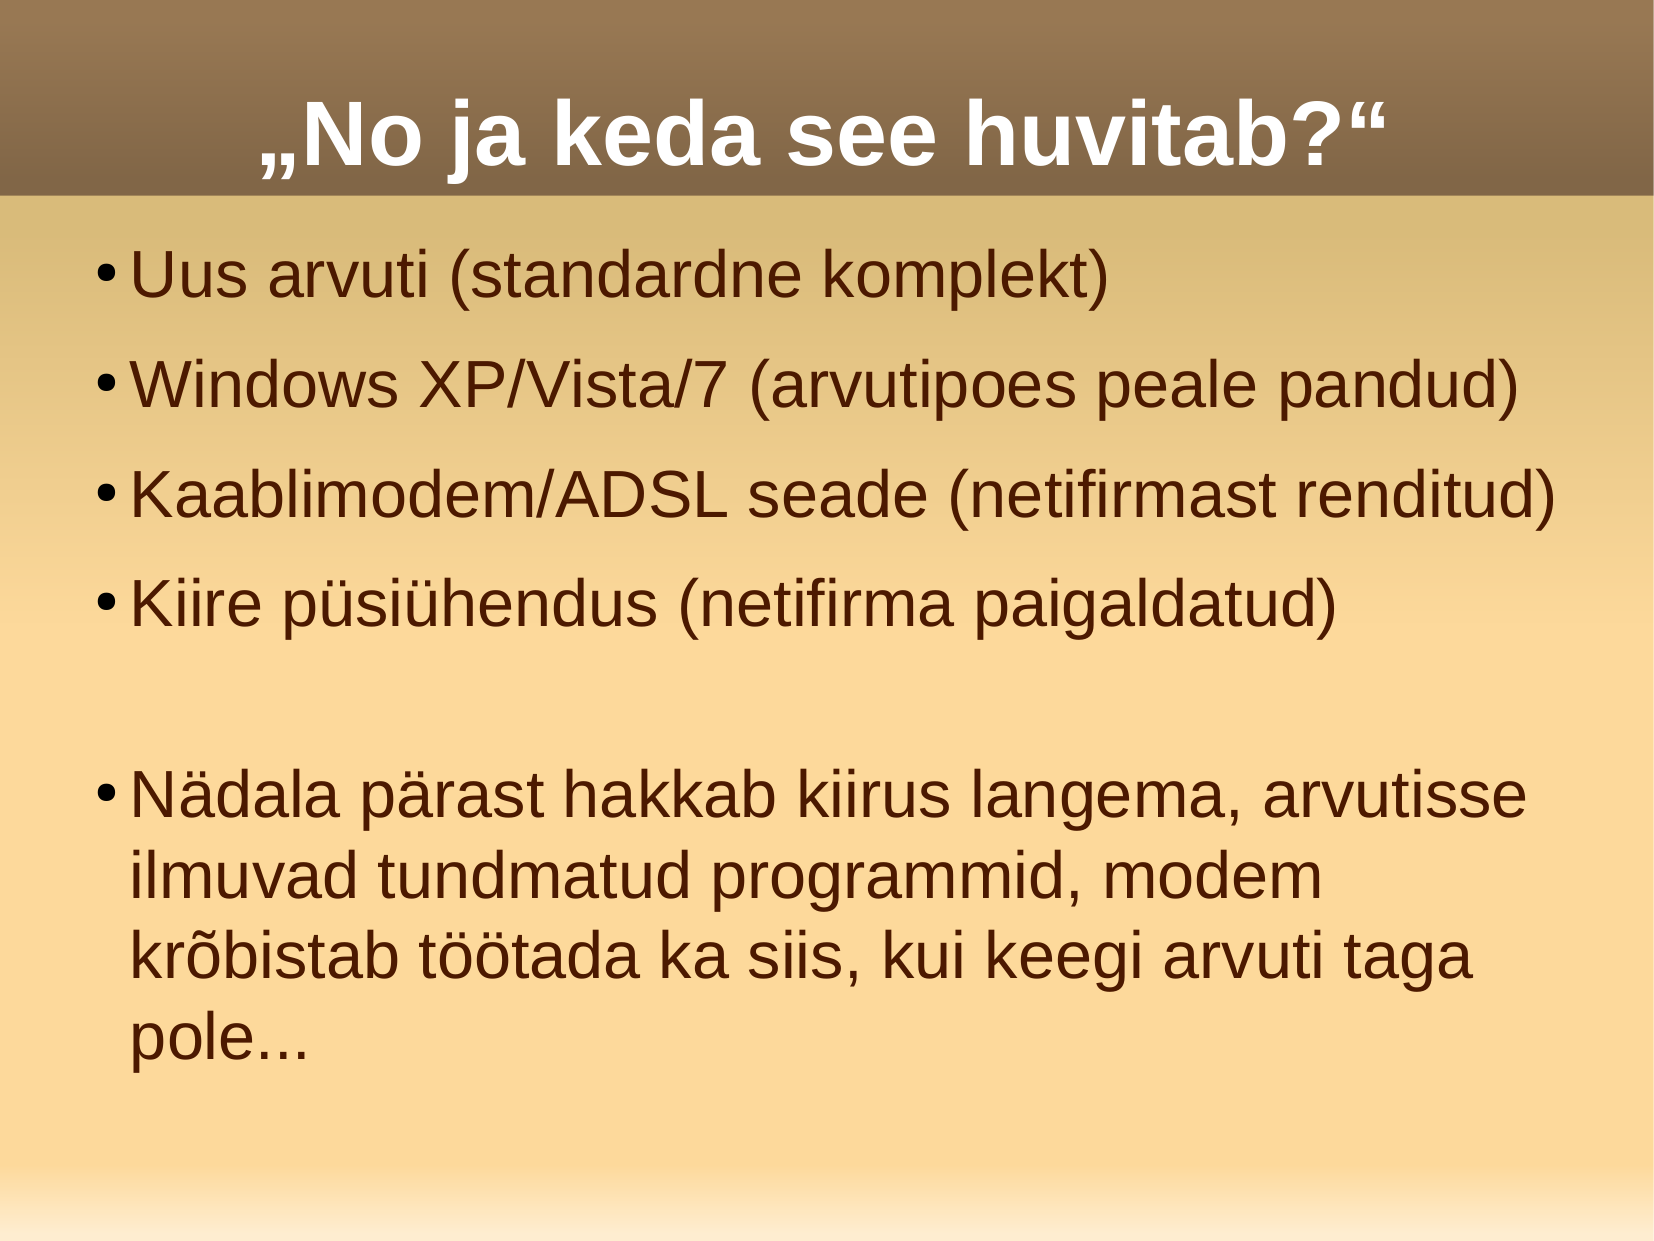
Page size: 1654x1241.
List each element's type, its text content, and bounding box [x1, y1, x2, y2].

picture [0, 0, 1654, 1241]
list Uus arvuti (standardne komplekt) Windows XP/Vista/7 (arvutipoes peale pandud) Kaablimodem/ADSL seade (netifirmast renditud) Kiire püsiühendus (netifirma paigaldatud) Nädala pärast hakkab kiirus langema, arvutisse ilmuvad tundmatud programmid, modem krõbistab töötada ka siis, kui keegi arvuti taga pole... [59, 236, 1565, 1074]
title „No ja keda see huvitab?“ [118, 29, 1531, 236]
